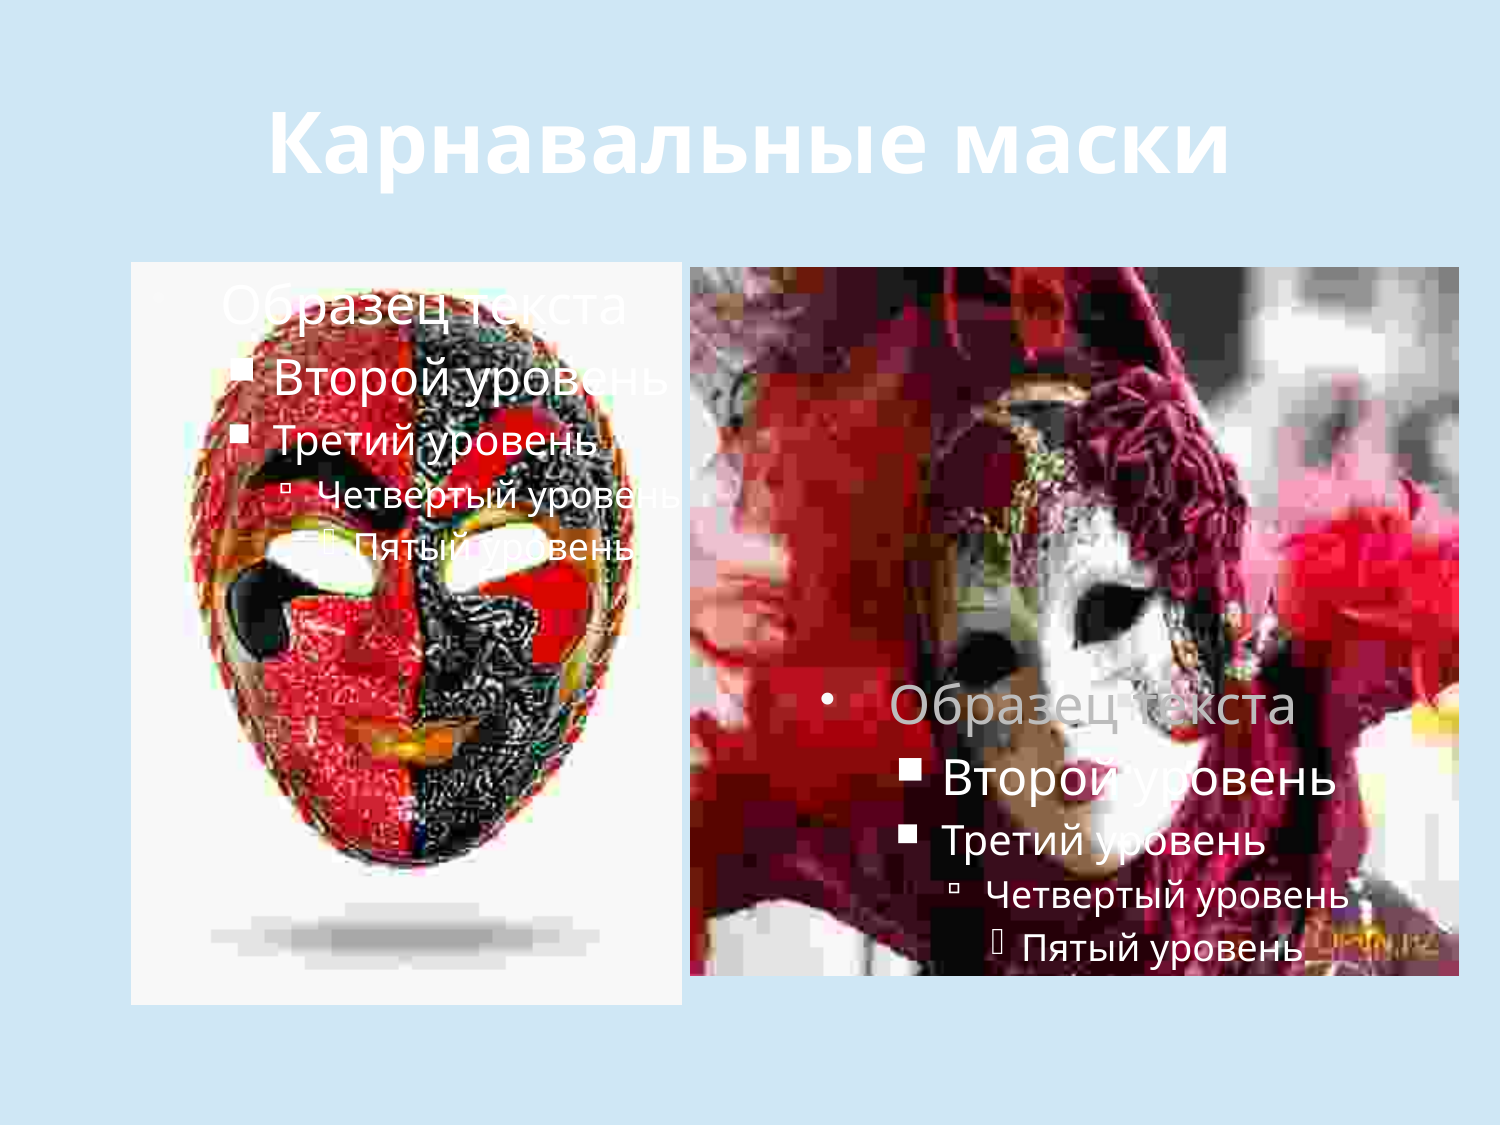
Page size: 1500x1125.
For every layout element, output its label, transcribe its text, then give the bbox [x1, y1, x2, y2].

picture [690, 267, 1459, 976]
picture [131, 262, 682, 1005]
title Карнавальные маски [75, 45, 1425, 233]
